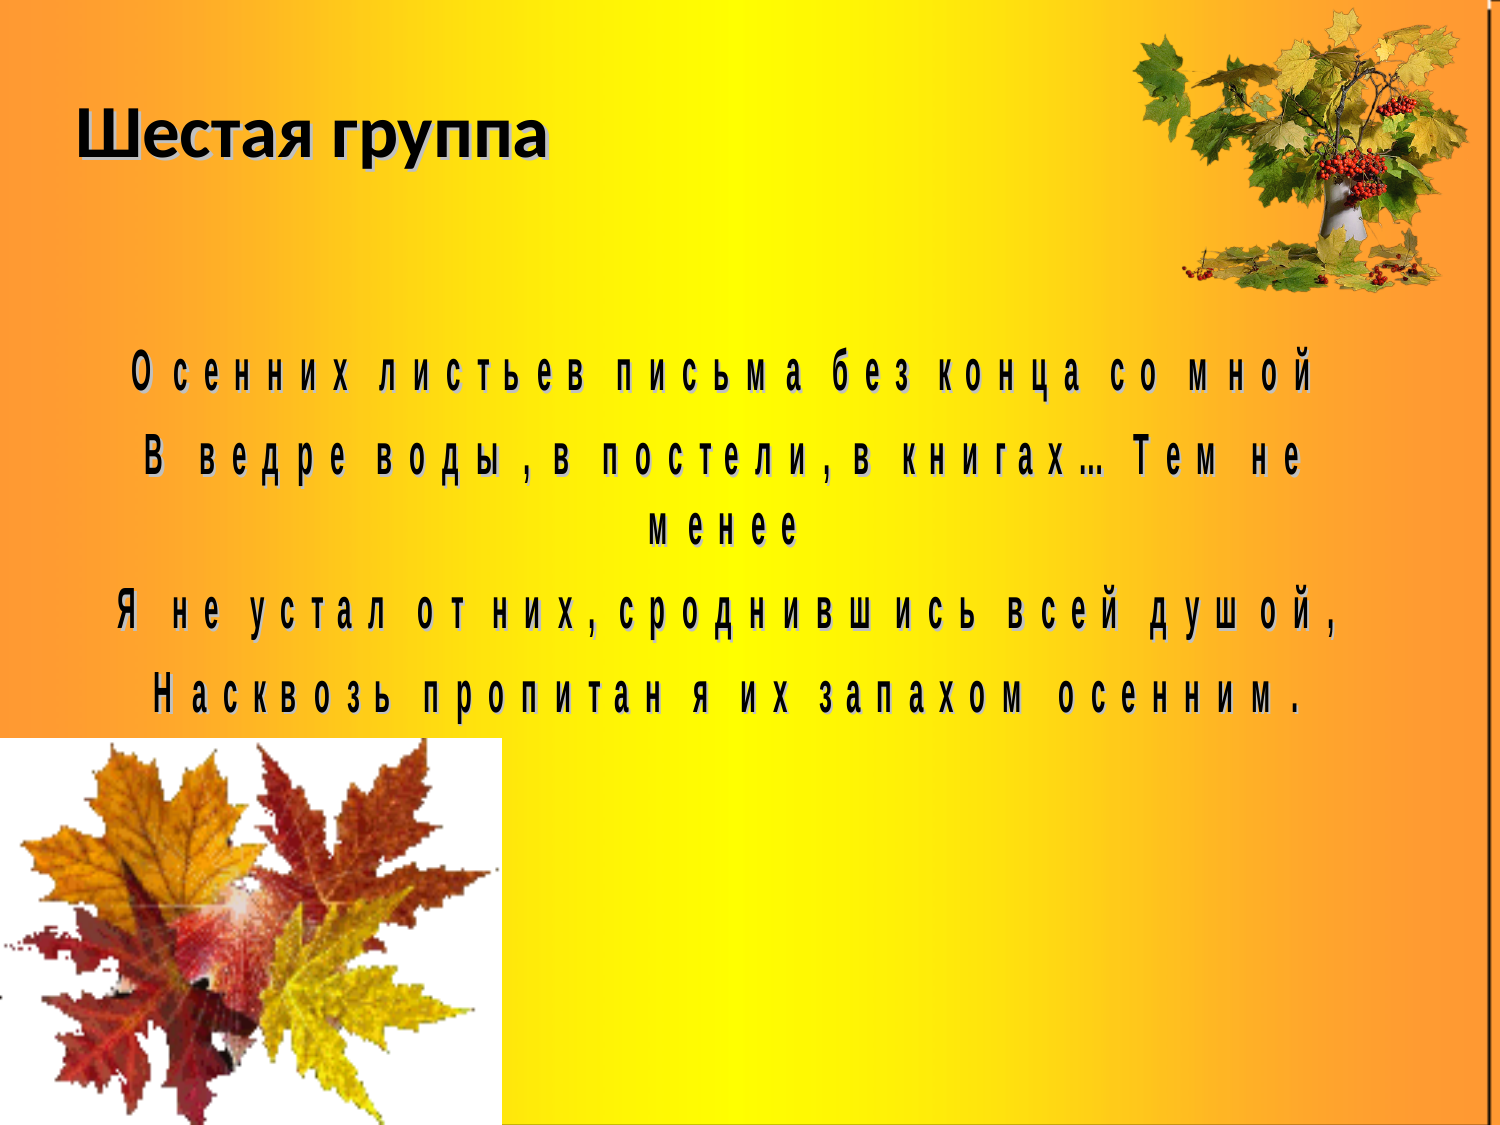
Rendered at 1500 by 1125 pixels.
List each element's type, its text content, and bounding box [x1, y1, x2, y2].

picture [0, 0, 1500, 1125]
title Шестая группа [75, 44, 1425, 233]
